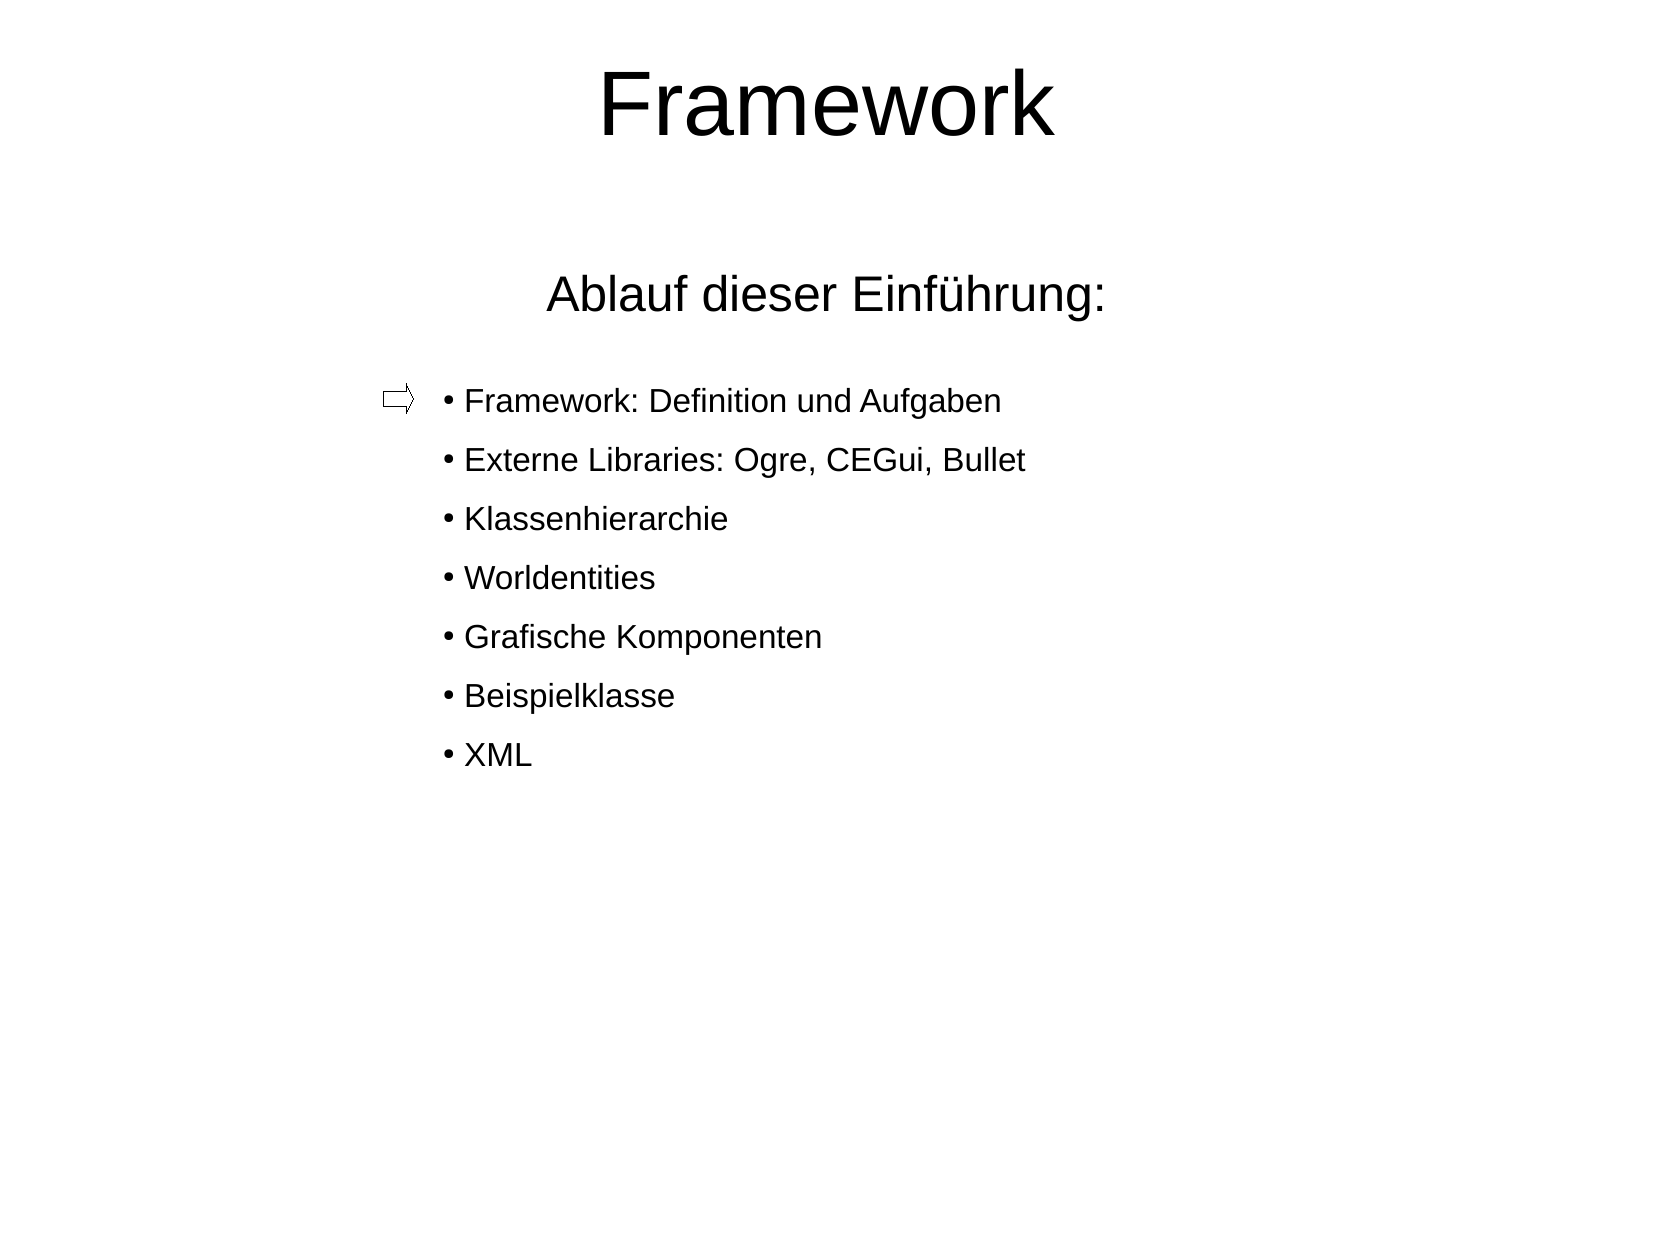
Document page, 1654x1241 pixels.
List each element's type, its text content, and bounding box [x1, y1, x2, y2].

text_box [383, 383, 414, 414]
text_box Ablauf dieser Einführung: [82, 265, 1571, 325]
title Framework [82, 0, 1571, 208]
subtitle Framework: Definition und Aufgaben Externe Libraries: Ogre, CEGui, Bullet Klassenhierarchie Worldentities Grafische Komponenten Beispielklasse XML [442, 354, 1182, 953]
